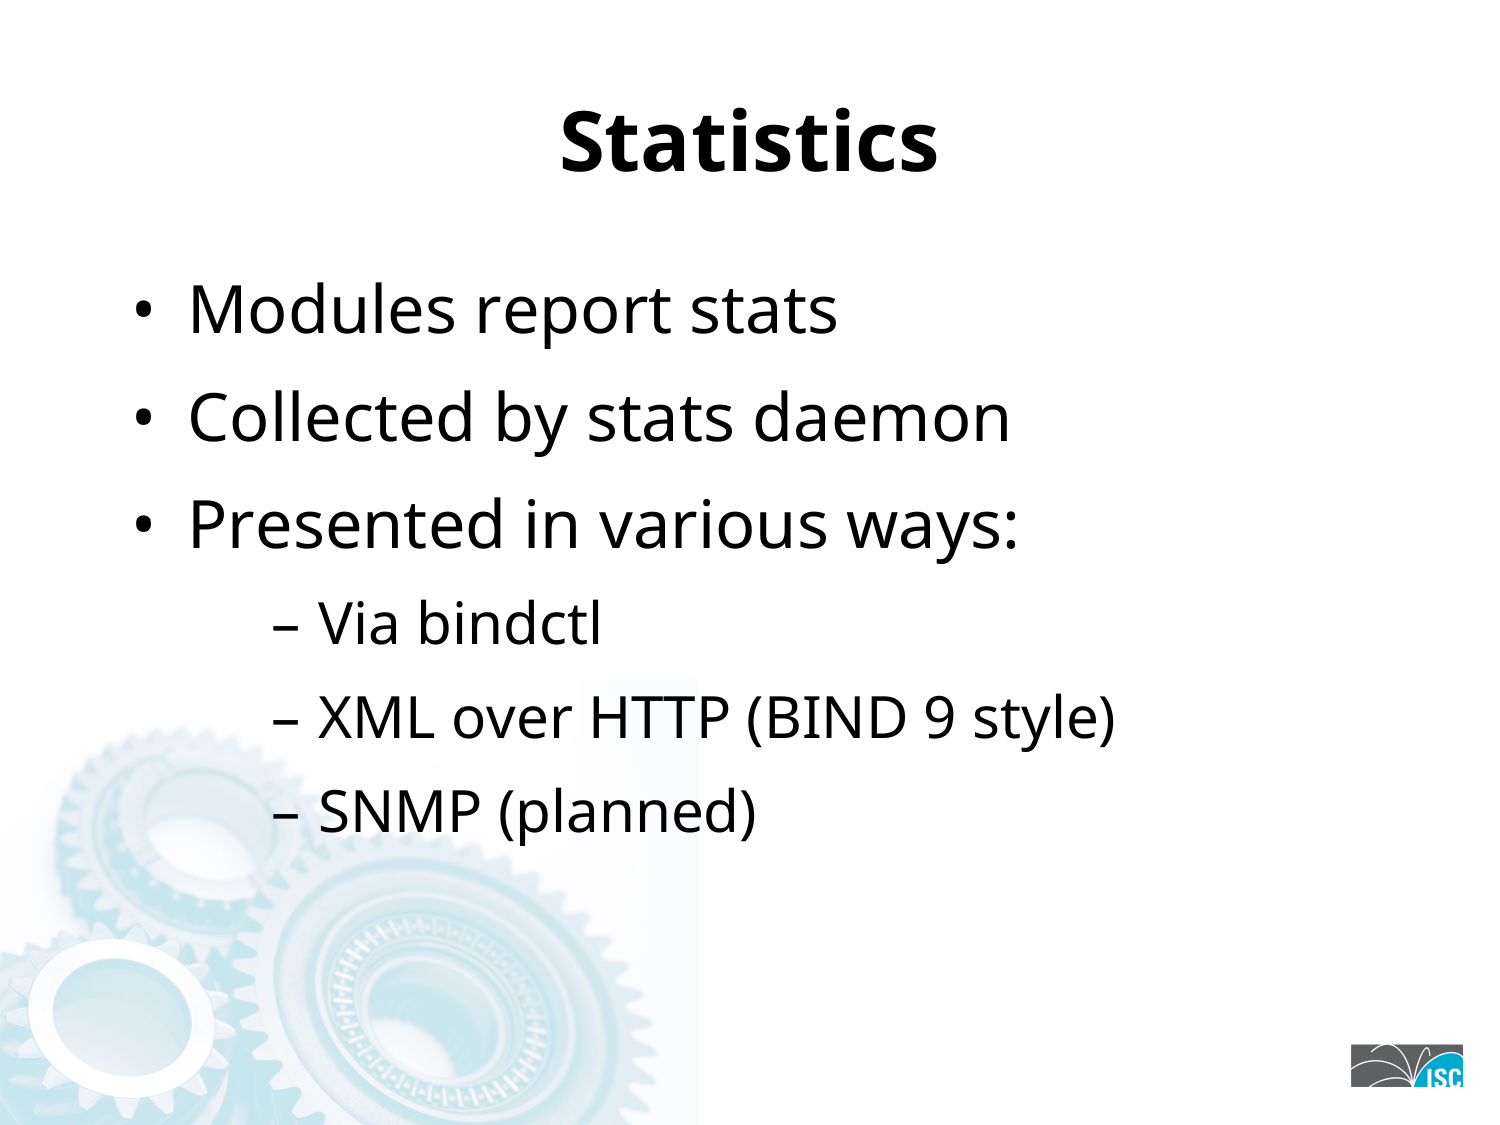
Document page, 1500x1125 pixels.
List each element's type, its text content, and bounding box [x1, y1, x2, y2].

picture [0, 0, 1500, 1125]
list Modules report stats Collected by stats daemon Presented in various ways: Via bindctl XML over HTTP (BIND 9 style) SNMP (planned) [75, 262, 1426, 991]
title Statistics [75, 31, 1426, 247]
